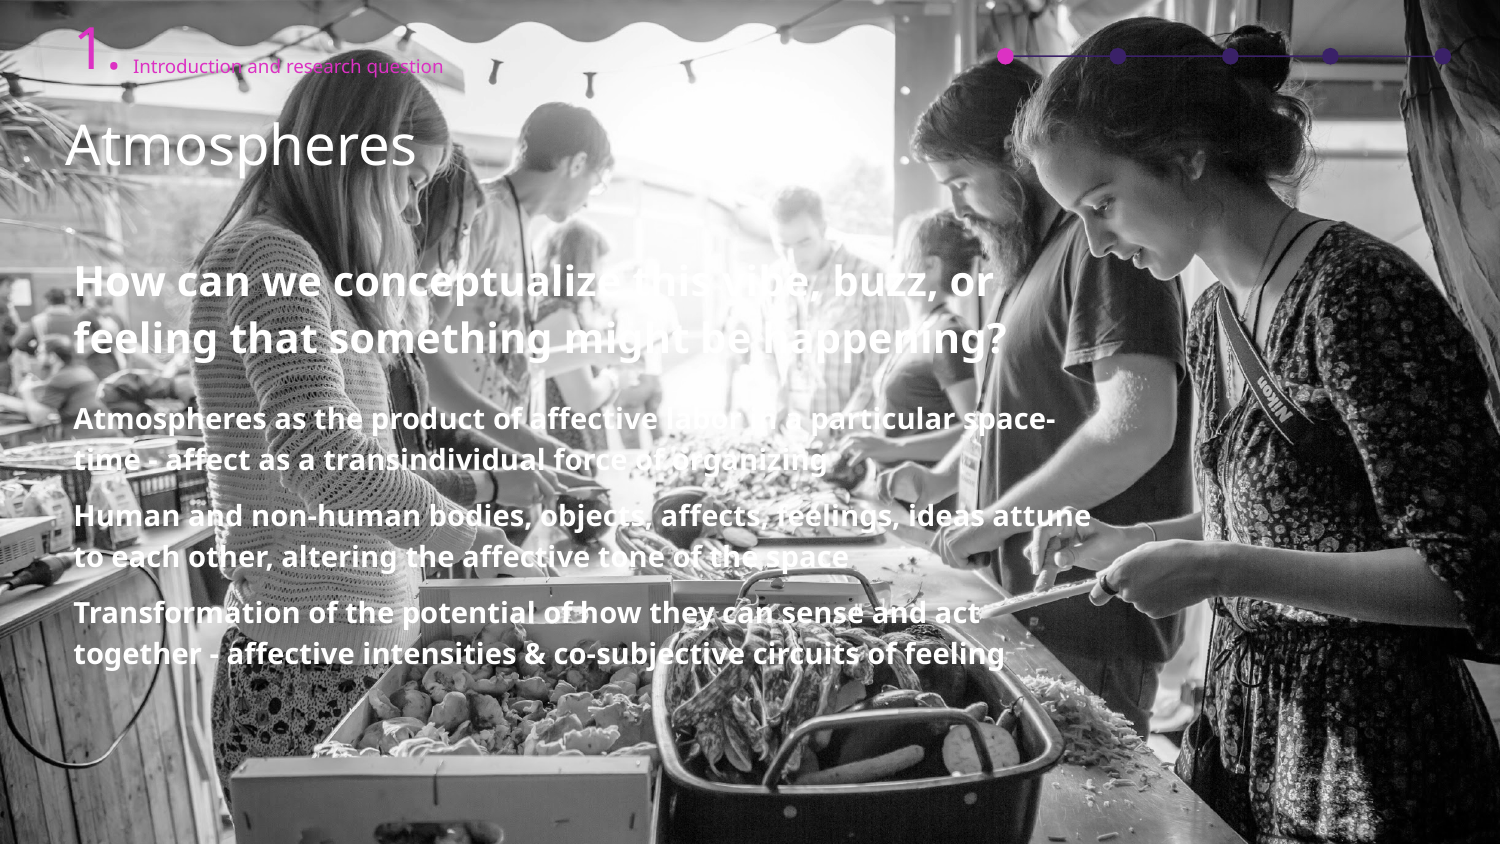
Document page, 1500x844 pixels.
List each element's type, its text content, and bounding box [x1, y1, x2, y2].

text_box [997, 47, 1014, 65]
text_box [1222, 47, 1239, 55]
text_box [1109, 57, 1127, 65]
text_box [1322, 47, 1339, 55]
title 1. [58, 0, 140, 102]
text_box [1109, 47, 1126, 55]
text_box [1322, 58, 1339, 65]
text_box [1222, 57, 1239, 65]
title Atmospheres [50, 94, 1274, 251]
text_box [1434, 47, 1452, 65]
list Introduction and research question [118, 37, 707, 86]
picture [0, 0, 1500, 844]
list How can we conceptualize this vibe, buzz, or feeling that something might be happening? Atmospheres as the product of affective labor in a particular space-time - affect as a transindividual force of organizing Human and non-human bodies, objects, affects, feelings, ideas attune to each other, altering the affective tone of the space Transformation of the potential of how they can sense and act together - affective intensities & co-subjective circuits of feeling [58, 251, 1110, 831]
